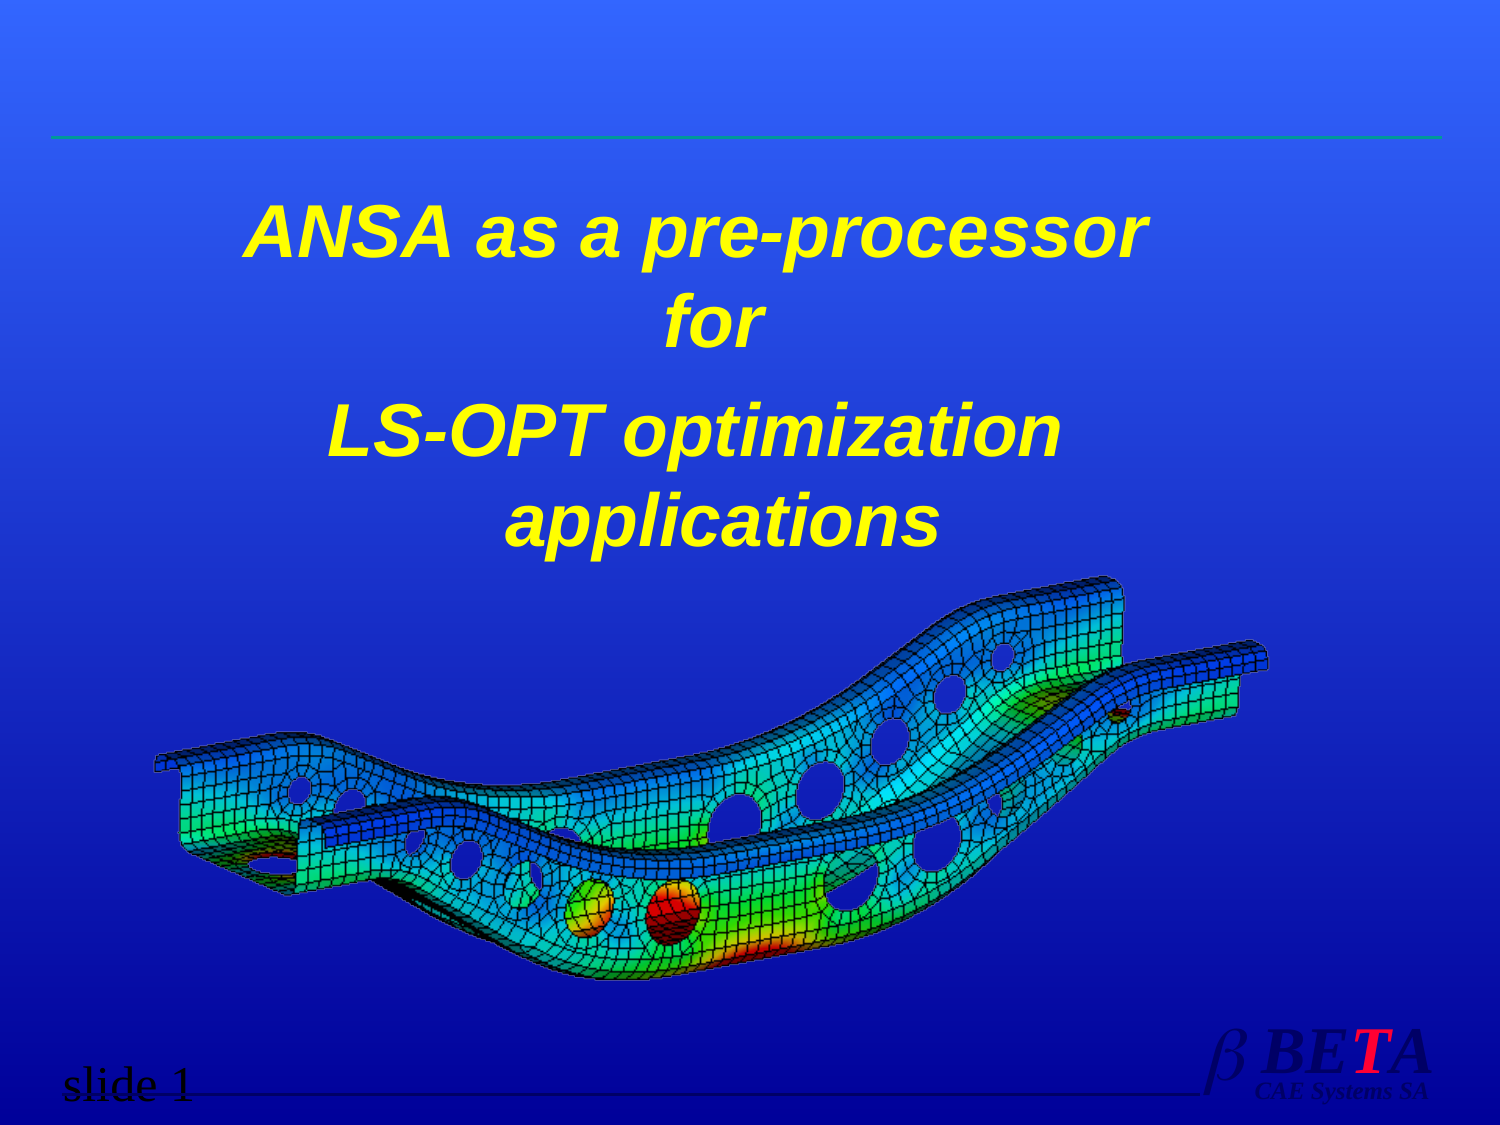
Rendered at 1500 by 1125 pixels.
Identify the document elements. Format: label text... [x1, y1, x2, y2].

picture [134, 496, 1291, 1087]
text_box ANSA as a pre-processor for LS-OPT optimization applications [218, 174, 1173, 496]
